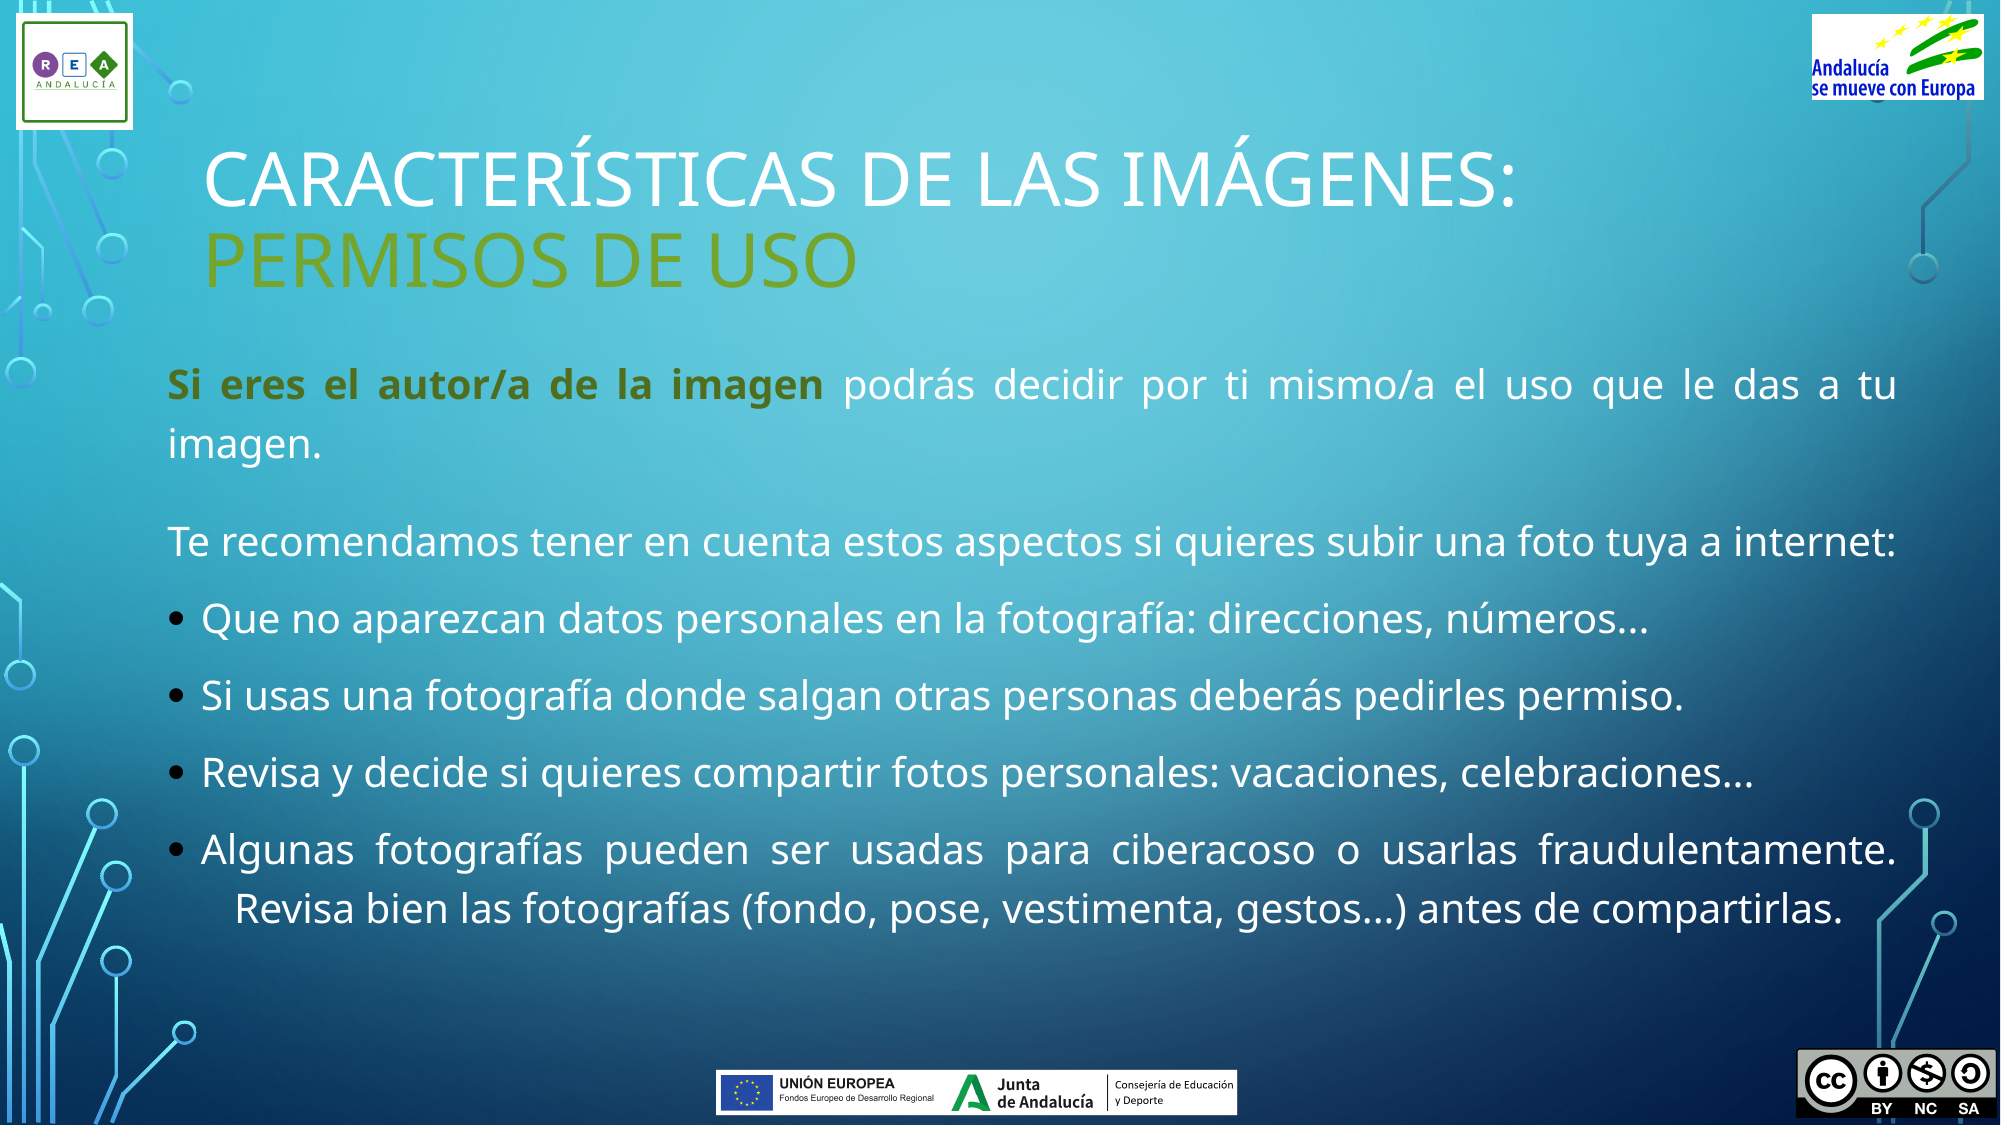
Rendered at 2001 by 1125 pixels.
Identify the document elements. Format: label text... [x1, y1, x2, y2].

picture [1812, 14, 1984, 100]
picture [16, 13, 133, 130]
picture [1796, 1048, 1997, 1118]
title Características de las imágenes: permisos de uso [187, 101, 1813, 341]
list Si eres el autor/a de la imagen podrás decidir por ti mismo/a el uso que le das a tu imagen. Te recomendamos tener en cuenta estos aspectos si quieres subir una foto tuya a internet: Que no aparezcan datos personales en la fotografía: direcciones, números... Si usas una fotografía donde salgan otras personas deberás pedirles permiso. Revisa y decide si quieres compartir fotos personales: vacaciones, celebraciones... Algunas fotografías pueden ser usadas para ciberacoso o usarlas fraudulentamente. Revisa bien las fotografías (fondo, pose, vestimenta, gestos...) antes de compartirlas. [152, 341, 1921, 1024]
picture [676, 1068, 1277, 1119]
